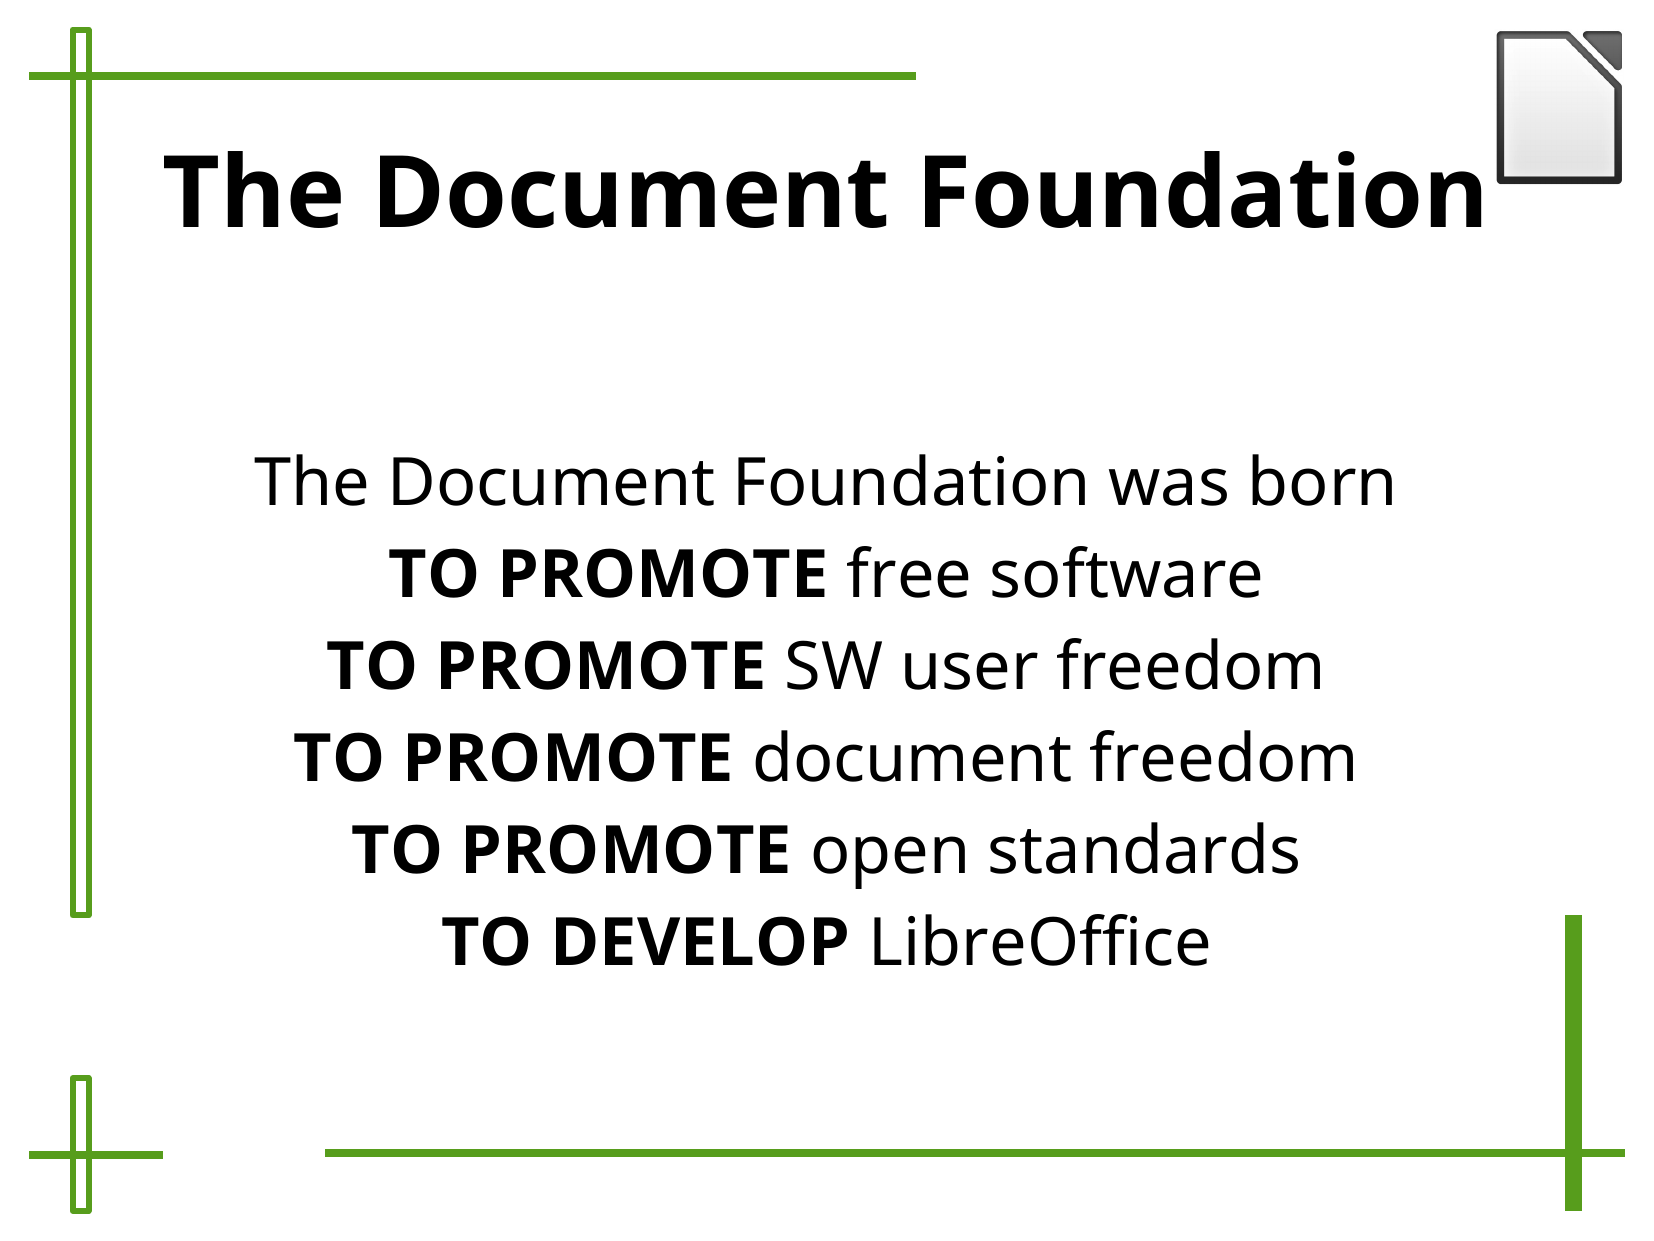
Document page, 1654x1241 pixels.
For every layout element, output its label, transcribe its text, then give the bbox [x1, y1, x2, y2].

list The Document Foundation was born TO PROMOTE free software TO PROMOTE SW user freedom TO PROMOTE document freedom TO PROMOTE open standards TO DEVELOP LibreOffice [94, 283, 1560, 1134]
picture [1494, 29, 1624, 186]
title The Document Foundation [118, 118, 1536, 260]
